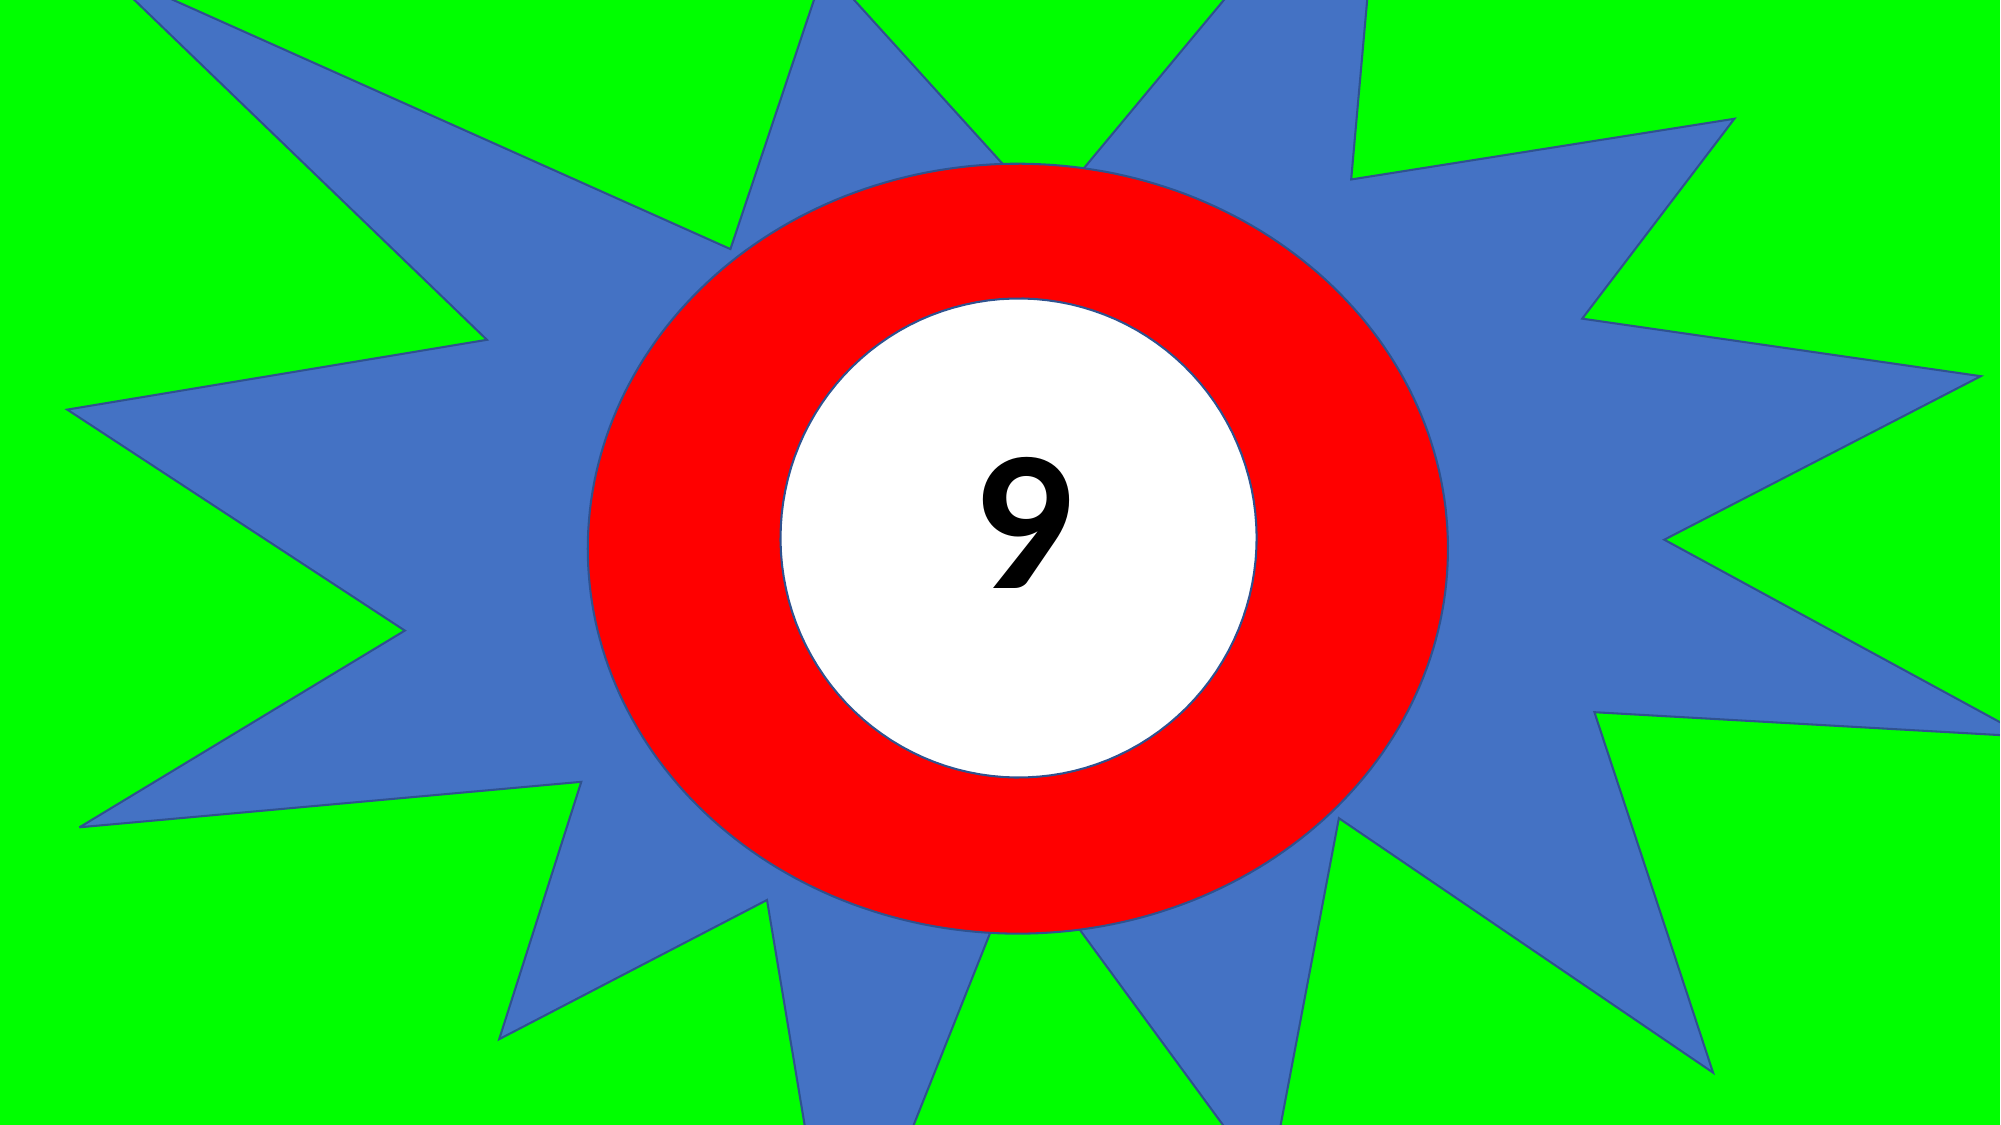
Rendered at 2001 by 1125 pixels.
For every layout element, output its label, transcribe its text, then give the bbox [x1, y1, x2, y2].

text_box [67, 0, 2000, 1125]
text_box 9 [957, 381, 1275, 639]
